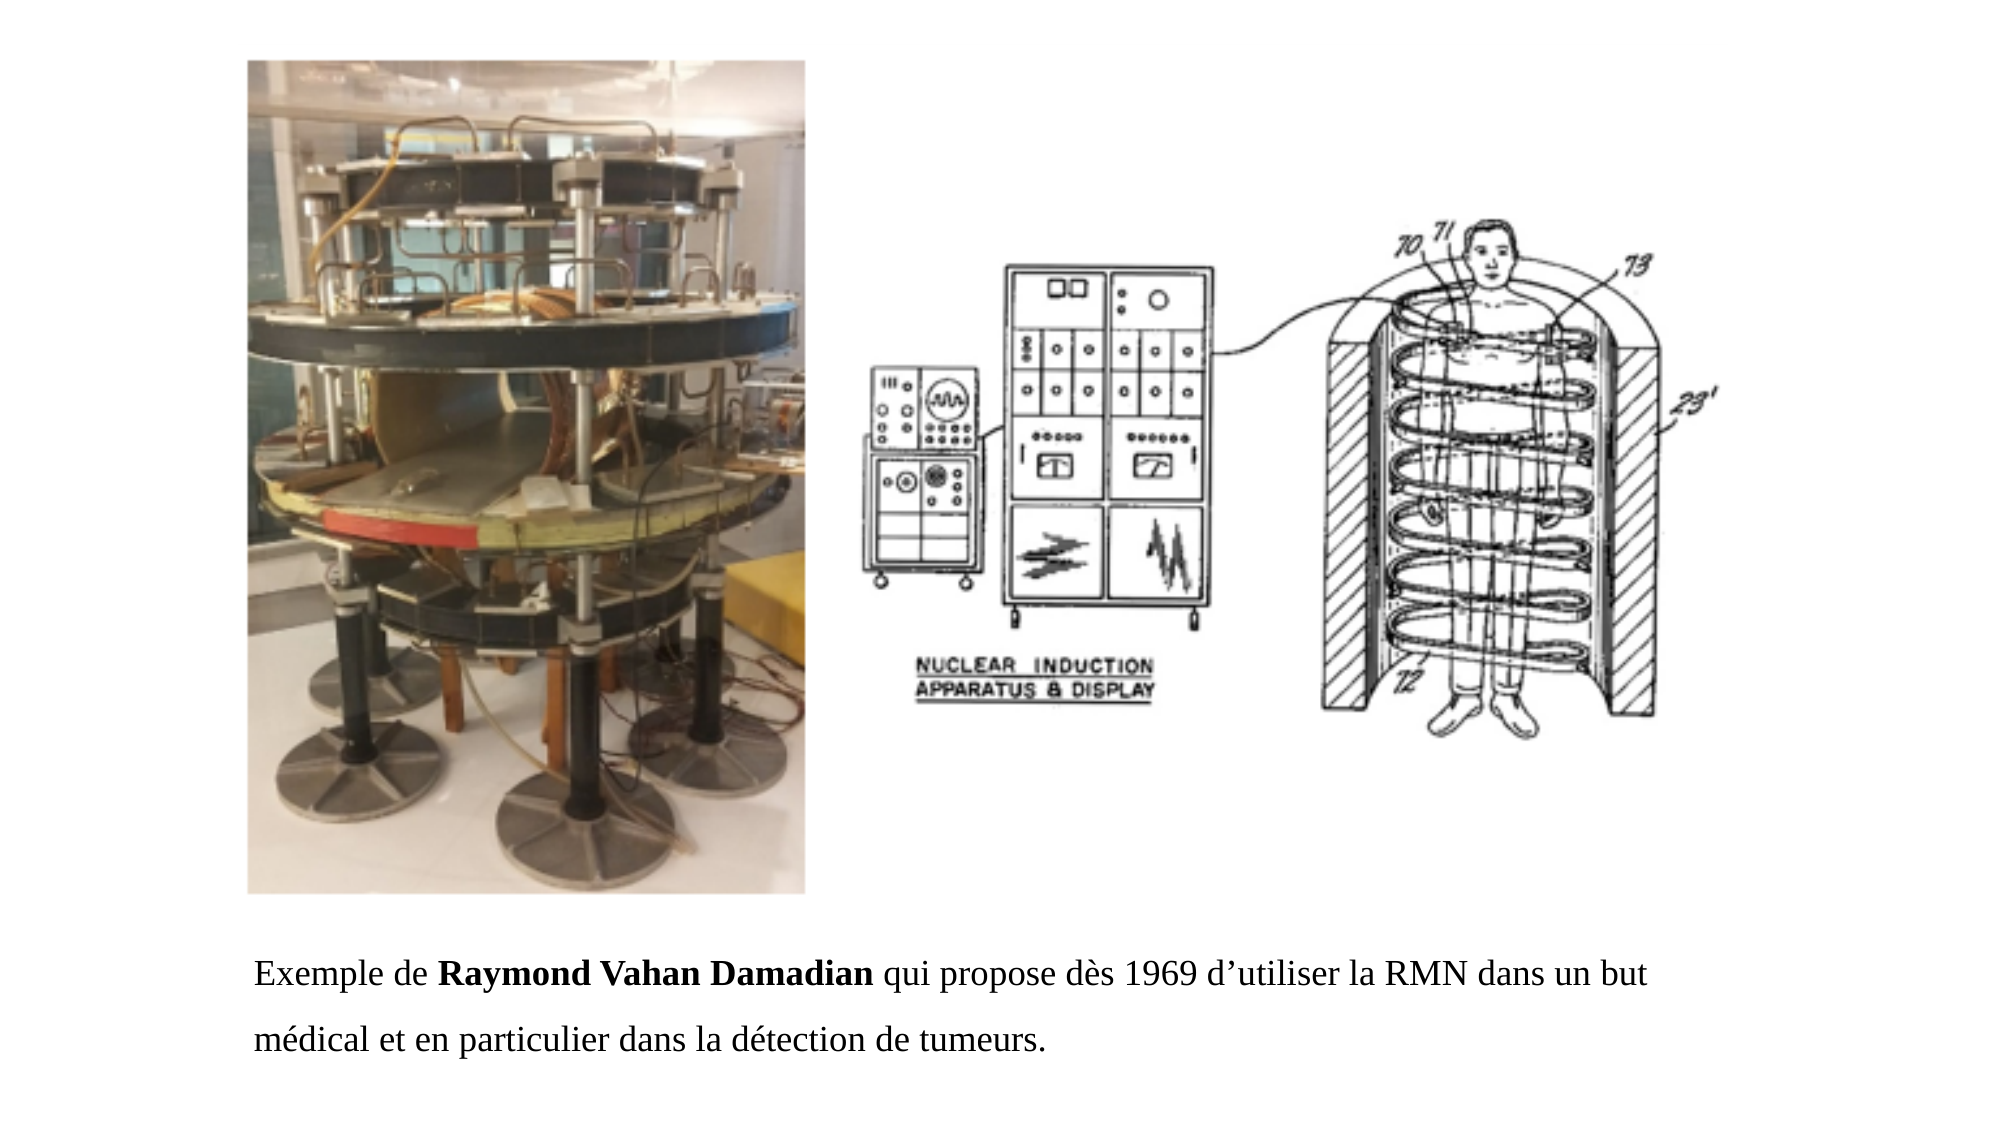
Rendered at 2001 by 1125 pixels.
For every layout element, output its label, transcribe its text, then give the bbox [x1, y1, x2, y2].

picture [238, 43, 1728, 901]
list Exemple de Raymond Vahan Damadian qui propose dès 1969 d’utiliser la RMN dans un but médical et en particulier dans la détection de tumeurs. [238, 918, 1783, 1068]
